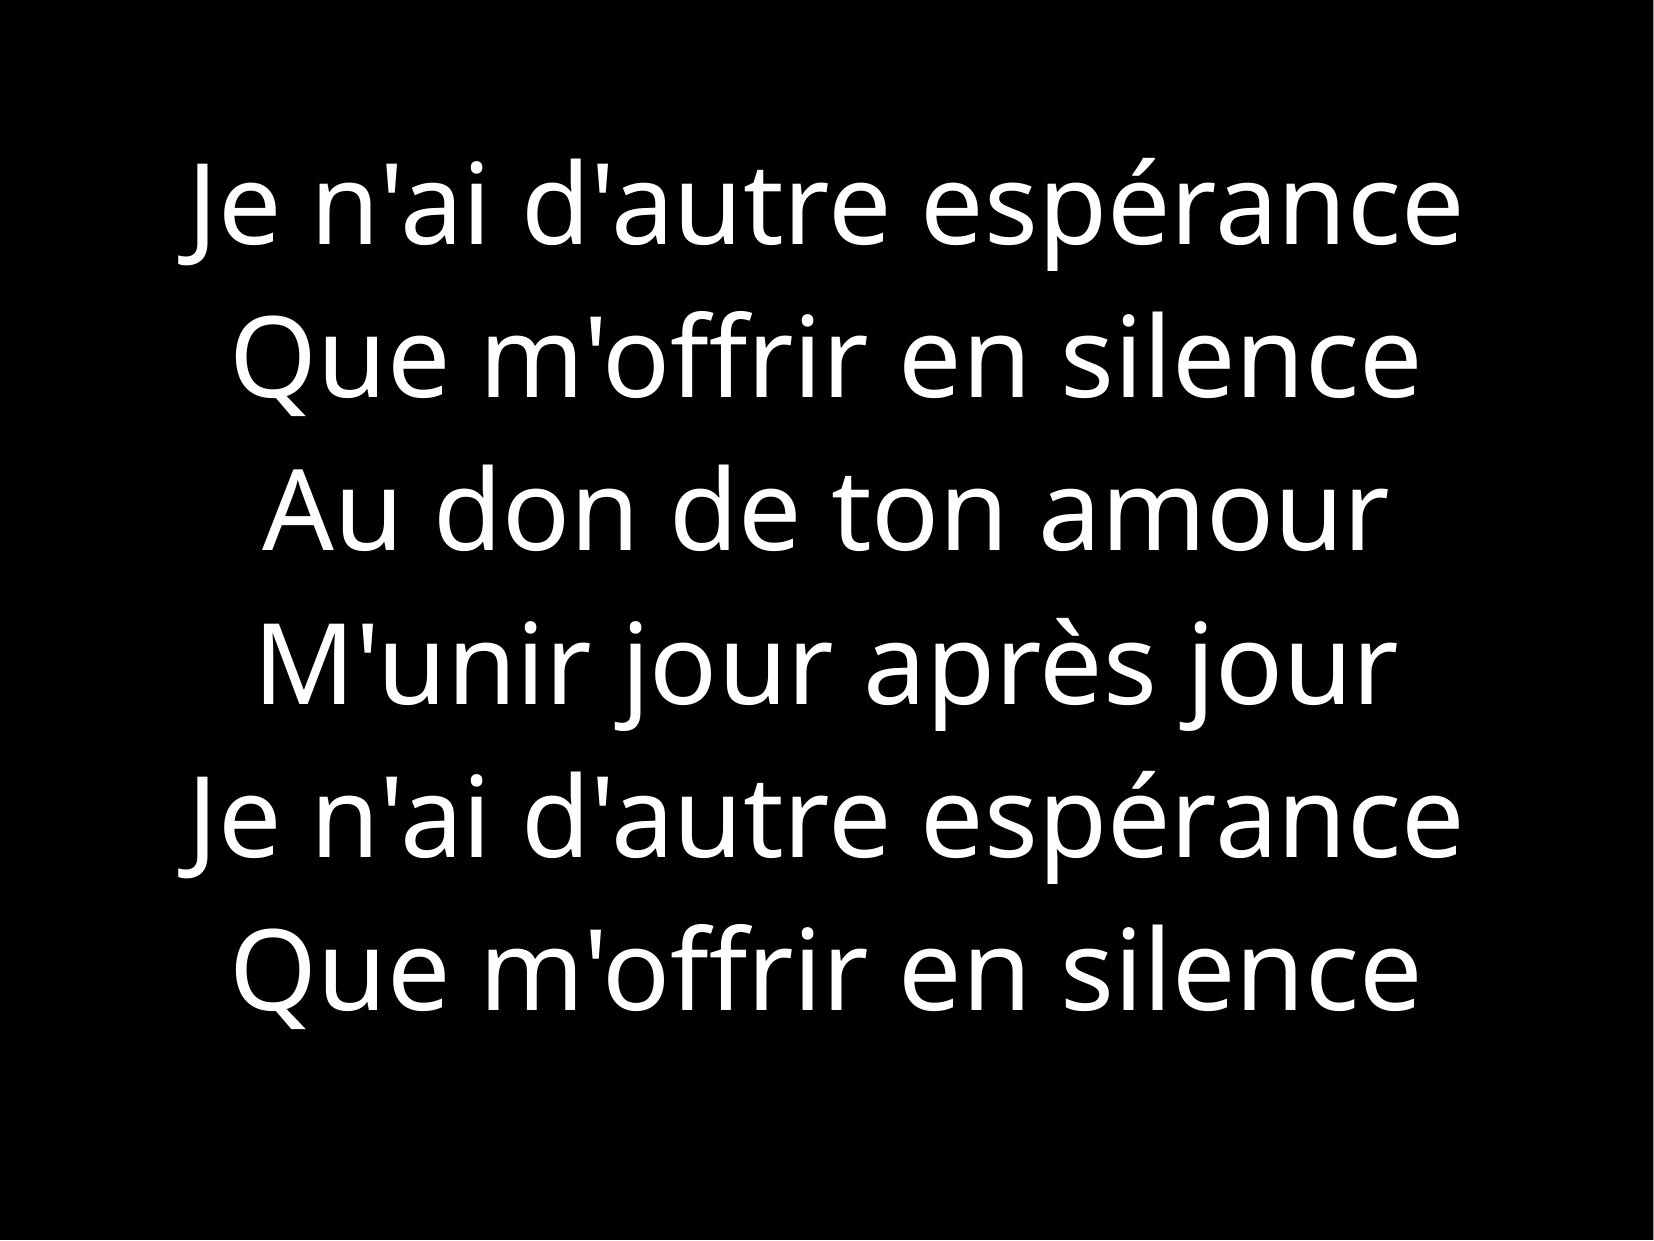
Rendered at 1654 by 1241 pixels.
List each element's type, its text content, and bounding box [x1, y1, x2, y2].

subtitle Je n'ai d'autre espérance Que m'offrir en silence Au don de ton amour M'unir jour après jour Je n'ai d'autre espérance Que m'offrir en silence [82, 59, 1571, 1109]
